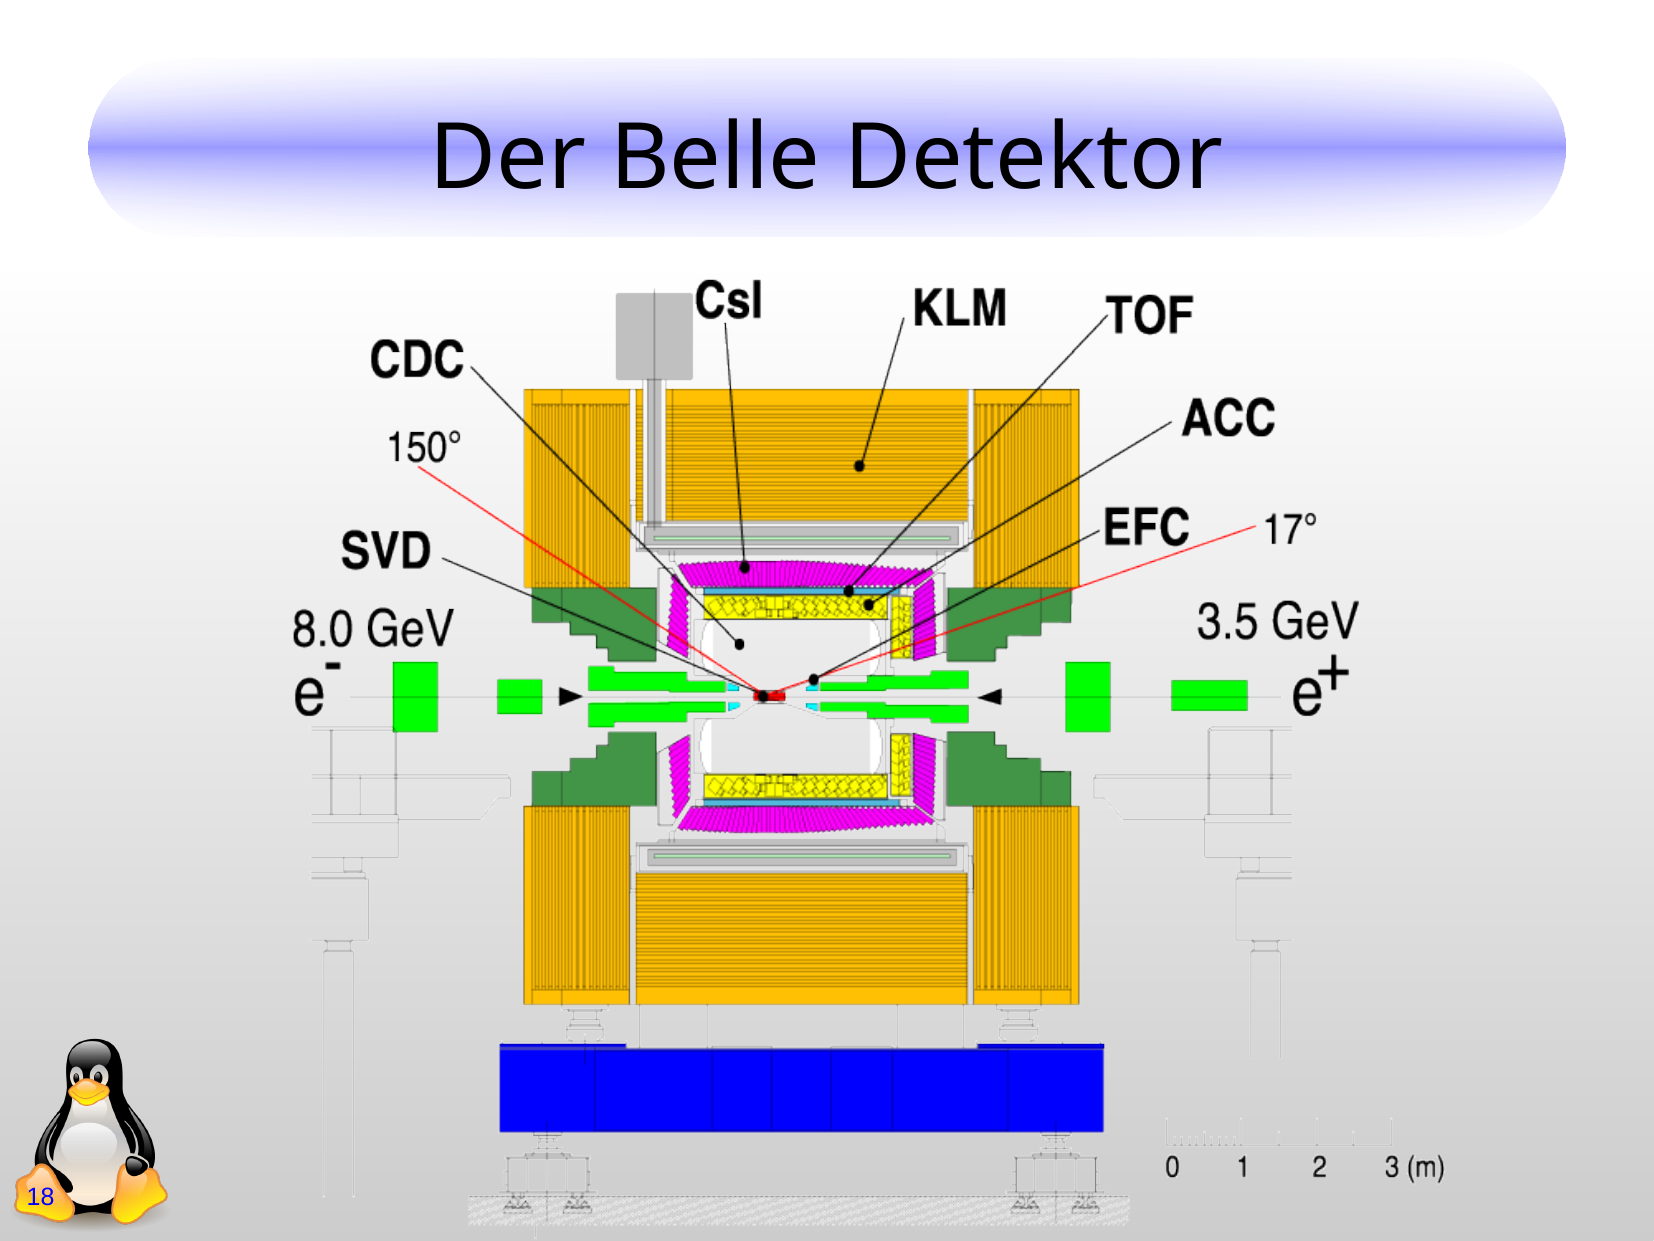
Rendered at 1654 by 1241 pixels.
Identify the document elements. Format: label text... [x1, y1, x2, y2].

title Der Belle Detektor [82, 56, 1571, 250]
picture [292, 265, 1447, 1239]
picture [2, 1030, 178, 1241]
